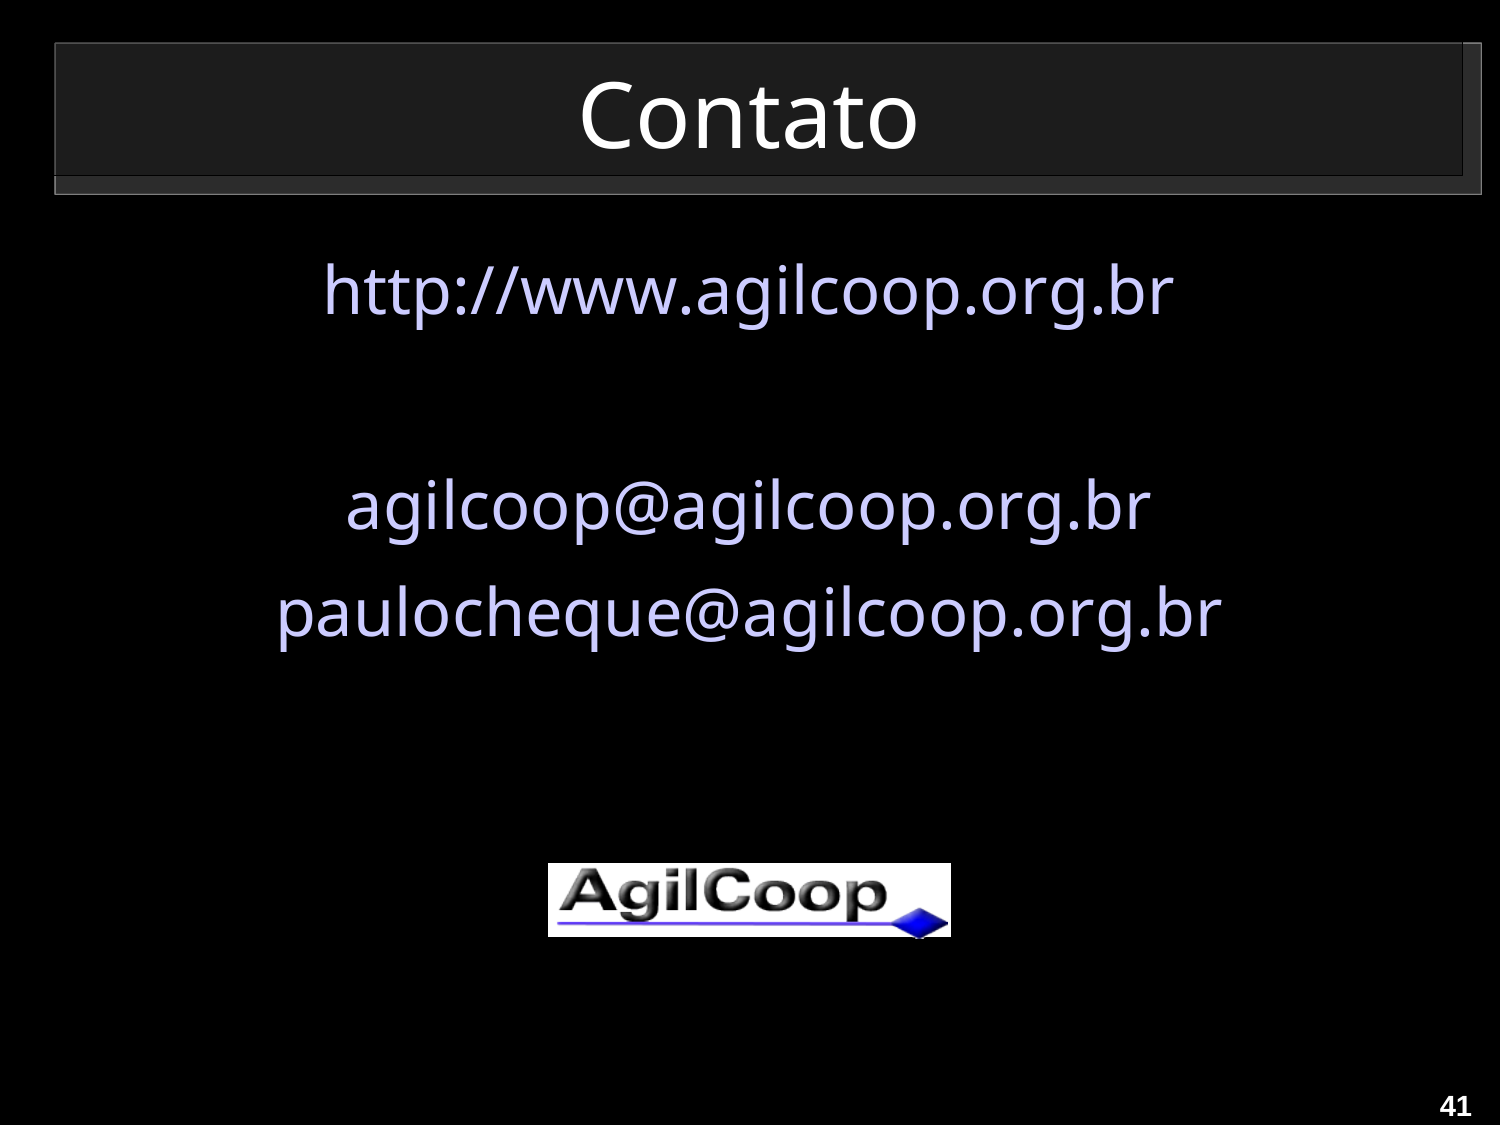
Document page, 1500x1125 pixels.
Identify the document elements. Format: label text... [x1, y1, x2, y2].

picture [556, 865, 948, 939]
text_box [547, 862, 953, 939]
list http://www.agilcoop.org.br agilcoop@agilcoop.org.br paulocheque@agilcoop.org.br [29, 243, 1470, 1031]
title Contato [29, 38, 1470, 188]
